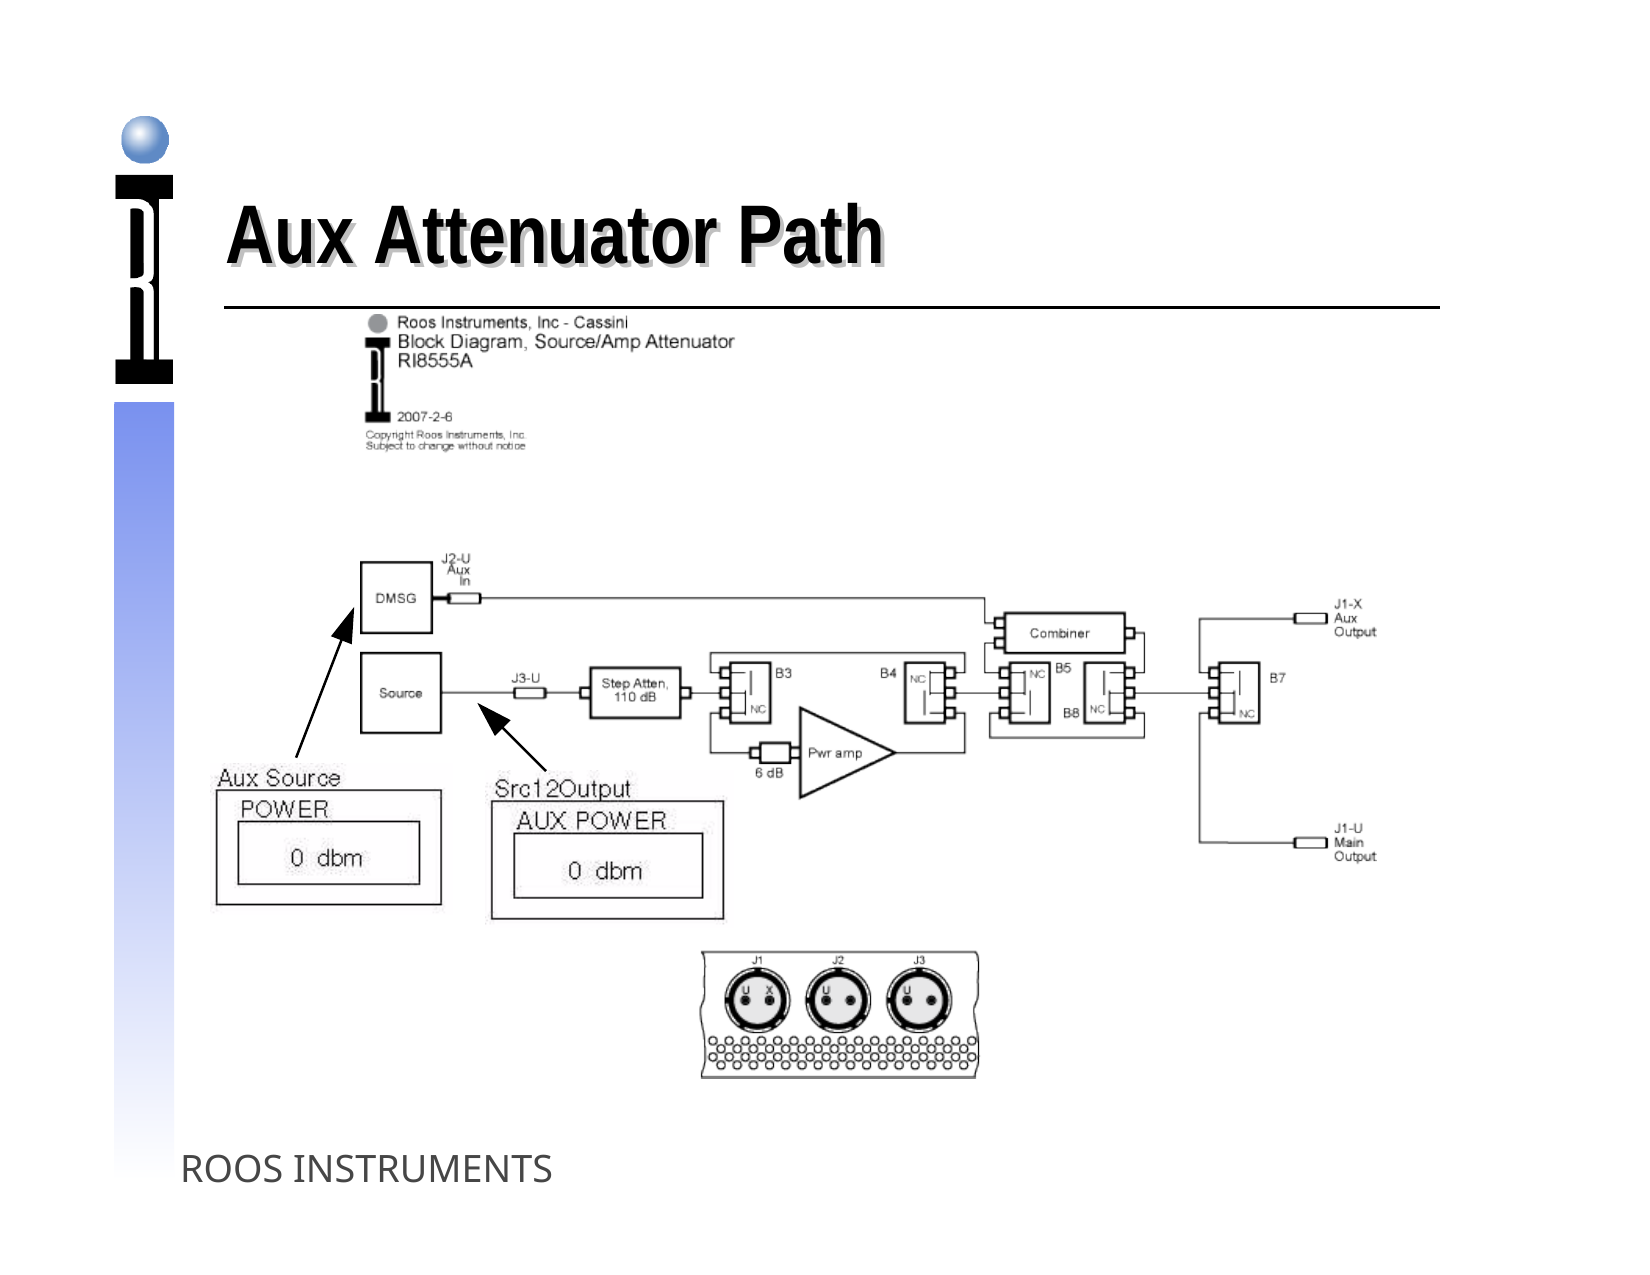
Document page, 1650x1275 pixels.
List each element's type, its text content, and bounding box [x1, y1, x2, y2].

text_box Aux Attenuator Path [225, 99, 1447, 284]
picture [210, 314, 1377, 1079]
